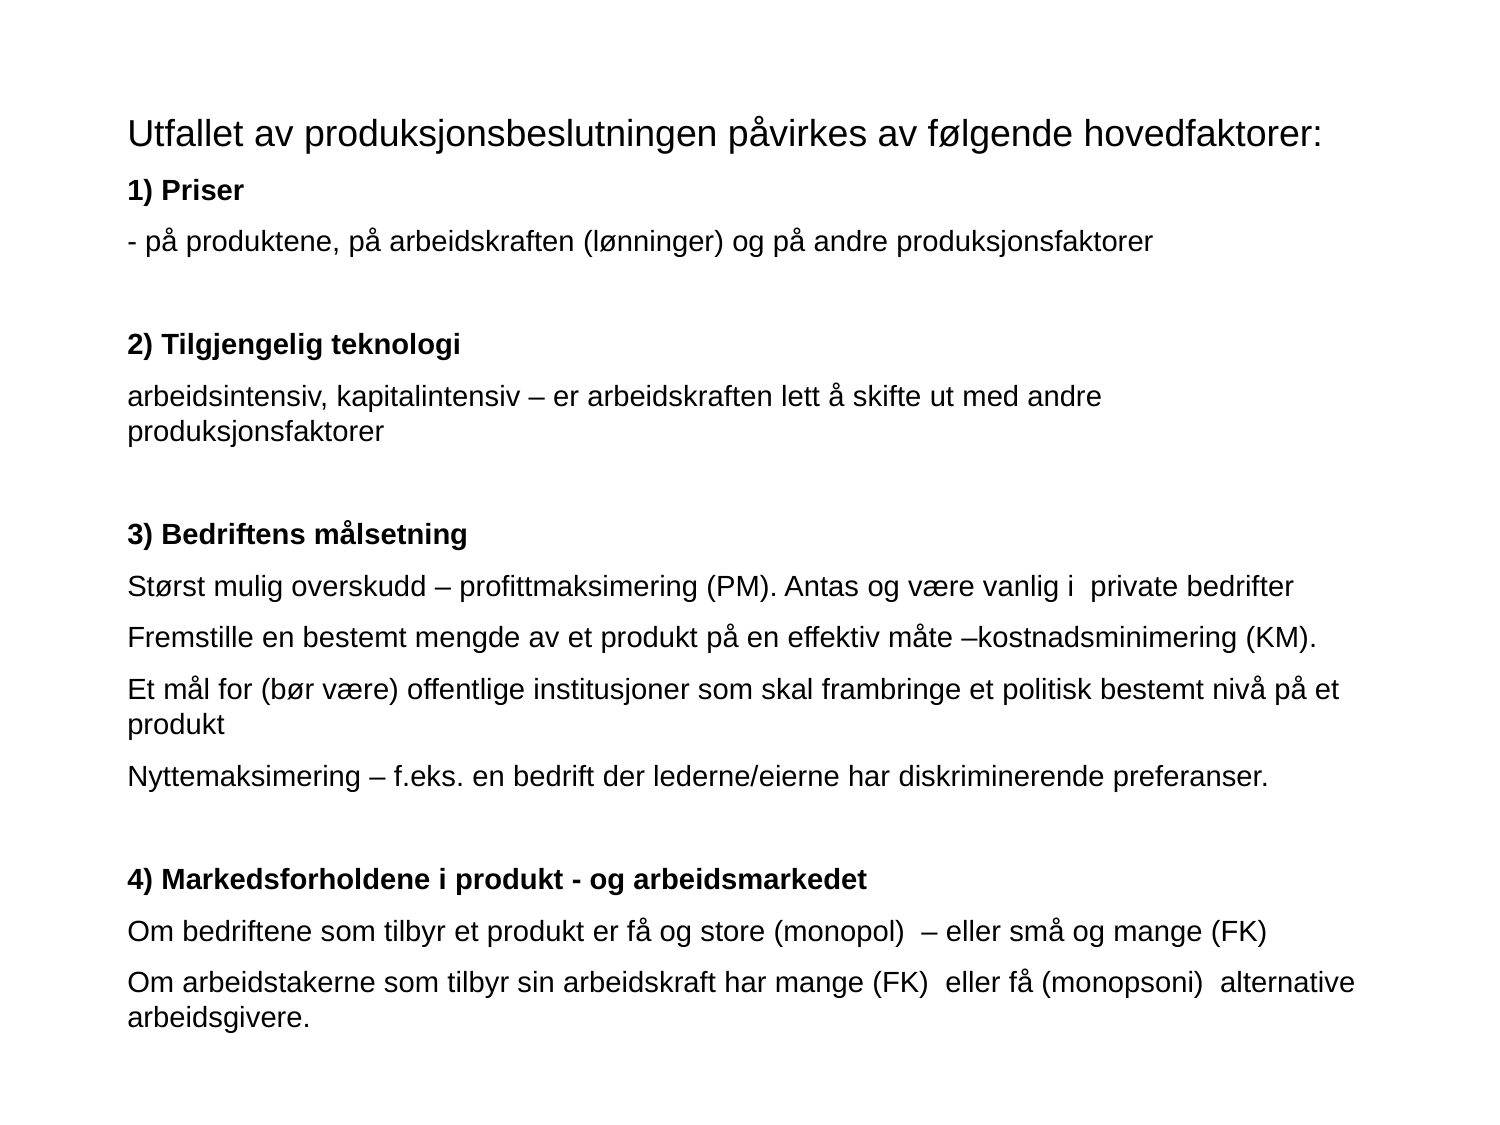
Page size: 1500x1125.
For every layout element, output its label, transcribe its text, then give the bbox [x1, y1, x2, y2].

text_box Utfallet av produksjonsbeslutningen påvirkes av følgende hovedfaktorer: 1) Priser - på produktene, på arbeidskraften (lønninger) og på andre produksjonsfaktorer 2) Tilgjengelig teknologi arbeidsintensiv, kapitalintensiv – er arbeidskraften lett å skifte ut med andre produksjonsfaktorer 3) Bedriftens målsetning Størst mulig overskudd – profittmaksimering (PM). Antas og være vanlig i private bedrifter Fremstille en bestemt mengde av et produkt på en effektiv måte –kostnadsminimering (KM). Et mål for (bør være) offentlige institusjoner som skal frambringe et politisk bestemt nivå på et produkt Nyttemaksimering – f.eks. en bedrift der lederne/eierne har diskriminerende preferanser. 4) Markedsforholdene i produkt - og arbeidsmarkedet Om bedriftene som tilbyr et produkt er få og store (monopol) – eller små og mange (FK) Om arbeidstakerne som tilbyr sin arbeidskraft har mange (FK) eller få (monopsoni) alternative arbeidsgivere. [112, 101, 1377, 1125]
